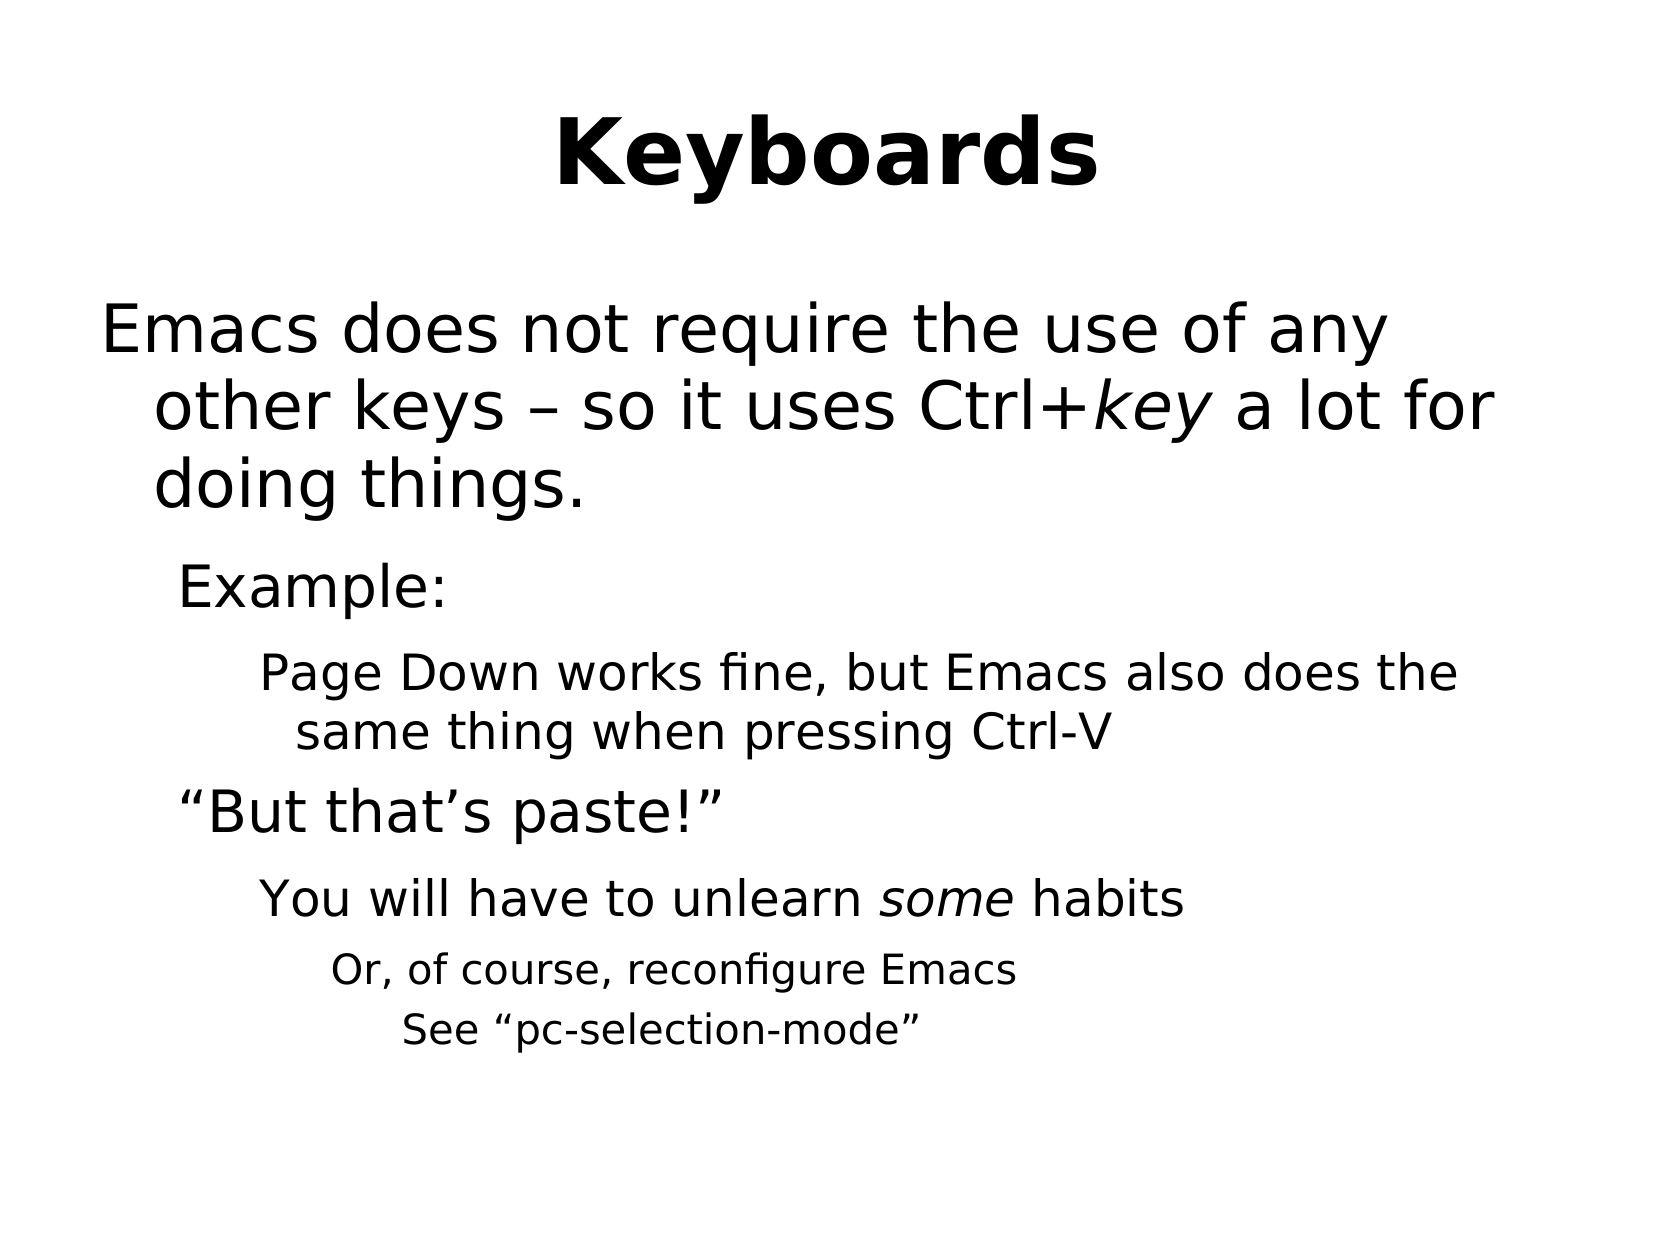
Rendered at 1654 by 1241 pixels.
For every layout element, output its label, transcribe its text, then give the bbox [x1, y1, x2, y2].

list Emacs does not require the use of any other keys – so it uses Ctrl+key a lot for doing things. Example: Page Down works fine, but Emacs also does the same thing when pressing Ctrl-V “But that’s paste!” You will have to unlearn some habits Or, of course, reconfigure Emacs See “pc-selection-mode” [82, 290, 1571, 1109]
title Keyboards [82, 49, 1571, 257]
